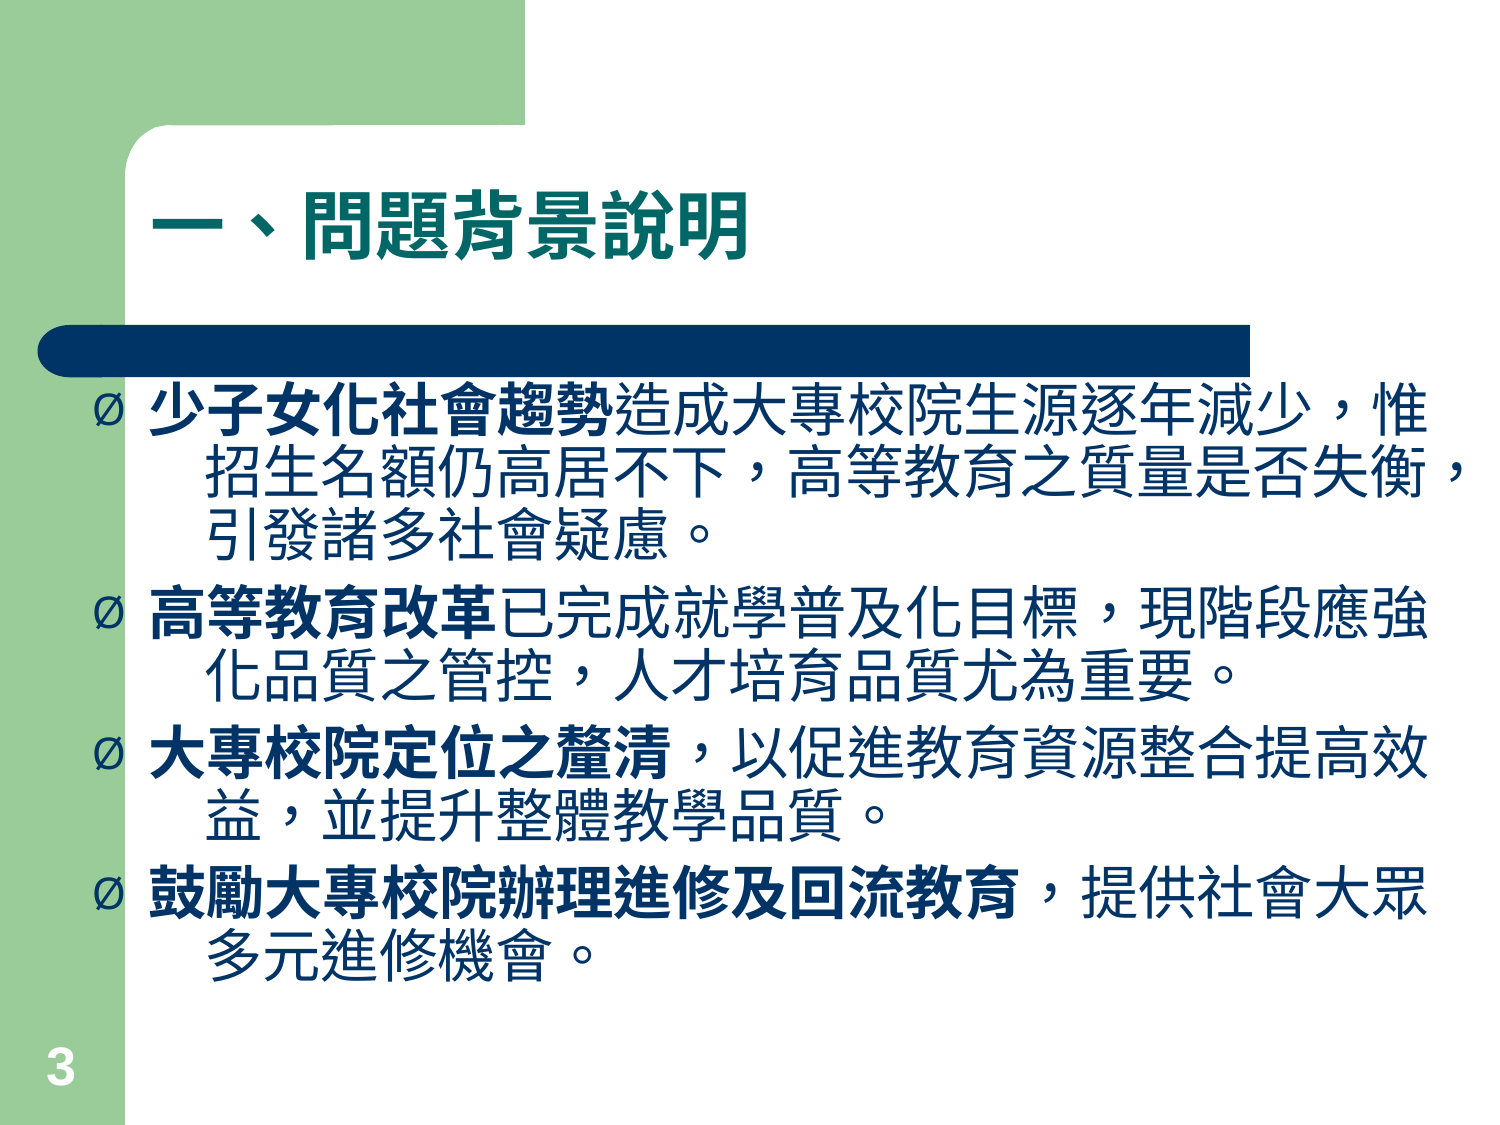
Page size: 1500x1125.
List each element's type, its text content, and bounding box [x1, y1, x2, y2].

text_box 一、問題背景說明 [123, 101, 1424, 290]
list 少子女化社會趨勢造成大專校院生源逐年減少，惟招生名額仍高居不下，高等教育之質量是否失衡，引發諸多社會疑慮。 高等教育改革已完成就學普及化目標，現階段應強化品質之管控，人才培育品質尤為重要。 大專校院定位之釐清，以促進教育資源整合提高效益，並提升整體教學品質。 鼓勵大專校院辦理進修及回流教育，提供社會大眾多元進修機會。 [76, 373, 1447, 1059]
text_box [13, 1023, 111, 1105]
